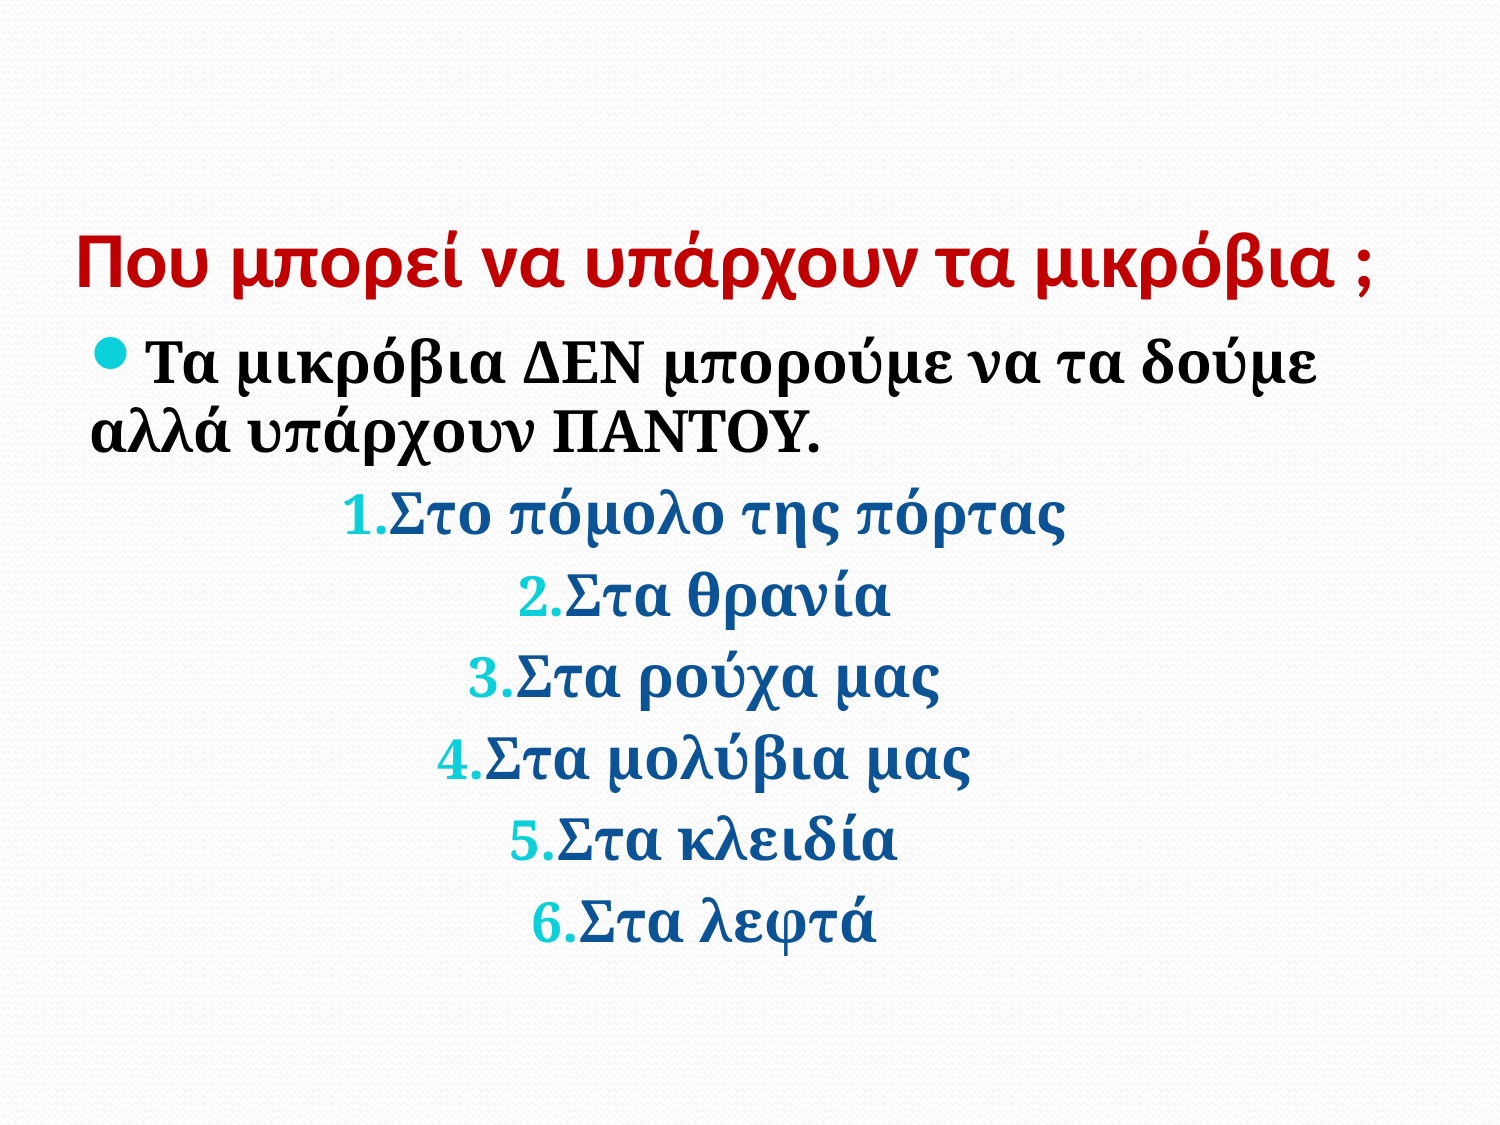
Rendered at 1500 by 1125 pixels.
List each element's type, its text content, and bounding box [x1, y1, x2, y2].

list Τα μικρόβια ΔΕΝ μπορούμε να τα δούμε αλλά υπάρχουν ΠΑΝΤΟΥ. Στο πόμολο της πόρτας Στα θρανία Στα ρούχα μας Στα μολύβια μας Στα κλειδία Στα λεφτά [75, 317, 1425, 1038]
title Που μπορεί να υπάρχουν τα μικρόβια ; [75, 115, 1425, 303]
